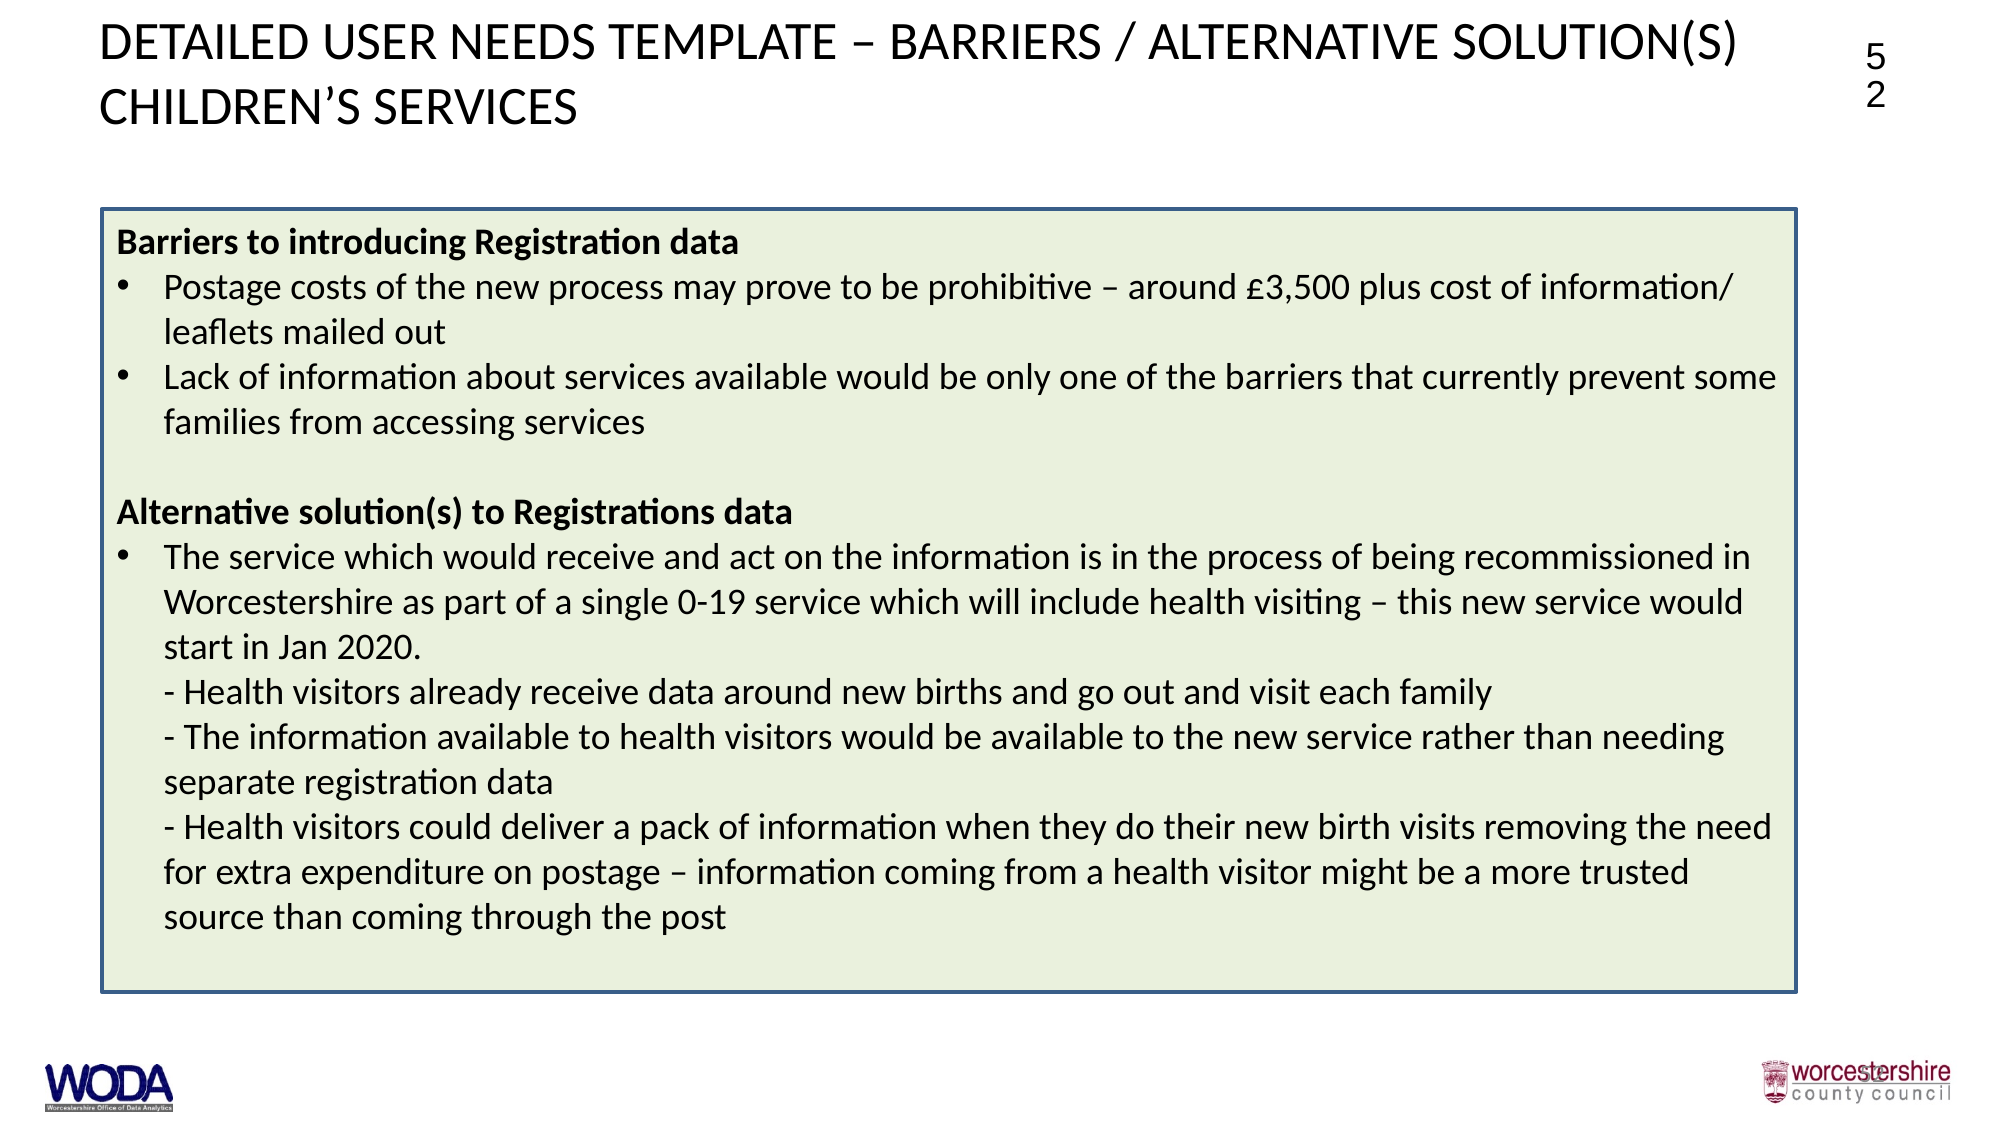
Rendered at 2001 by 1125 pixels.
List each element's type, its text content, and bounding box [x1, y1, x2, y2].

text_box Barriers to introducing Registration data Postage costs of the new process may prove to be prohibitive – around £3,500 plus cost of information/ leaflets mailed out Lack of information about services available would be only one of the barriers that currently prevent some families from accessing services Alternative solution(s) to Registrations data The service which would receive and act on the information is in the process of being recommissioned in Worcestershire as part of a single 0-19 service which will include health visiting – this new service would start in Jan 2020. - Health visitors already receive data around new births and go out and visit each family - The information available to health visitors would be available to the new service rather than needing separate registration data - Health visitors could deliver a pack of information when they do their new birth visits removing the need for extra expenditure on postage – information coming from a health visitor might be a more trusted source than coming through the post [101, 209, 1797, 992]
slide_number <number> [1433, 1042, 1900, 1103]
picture [45, 1064, 173, 1112]
picture [1749, 1049, 1971, 1114]
title DETAILED USER NEEDS TEMPLATE – BARRIERS / ALTERNATIVE SOLUTION(S) CHILDREN’S SERVICES [99, 5, 1900, 193]
